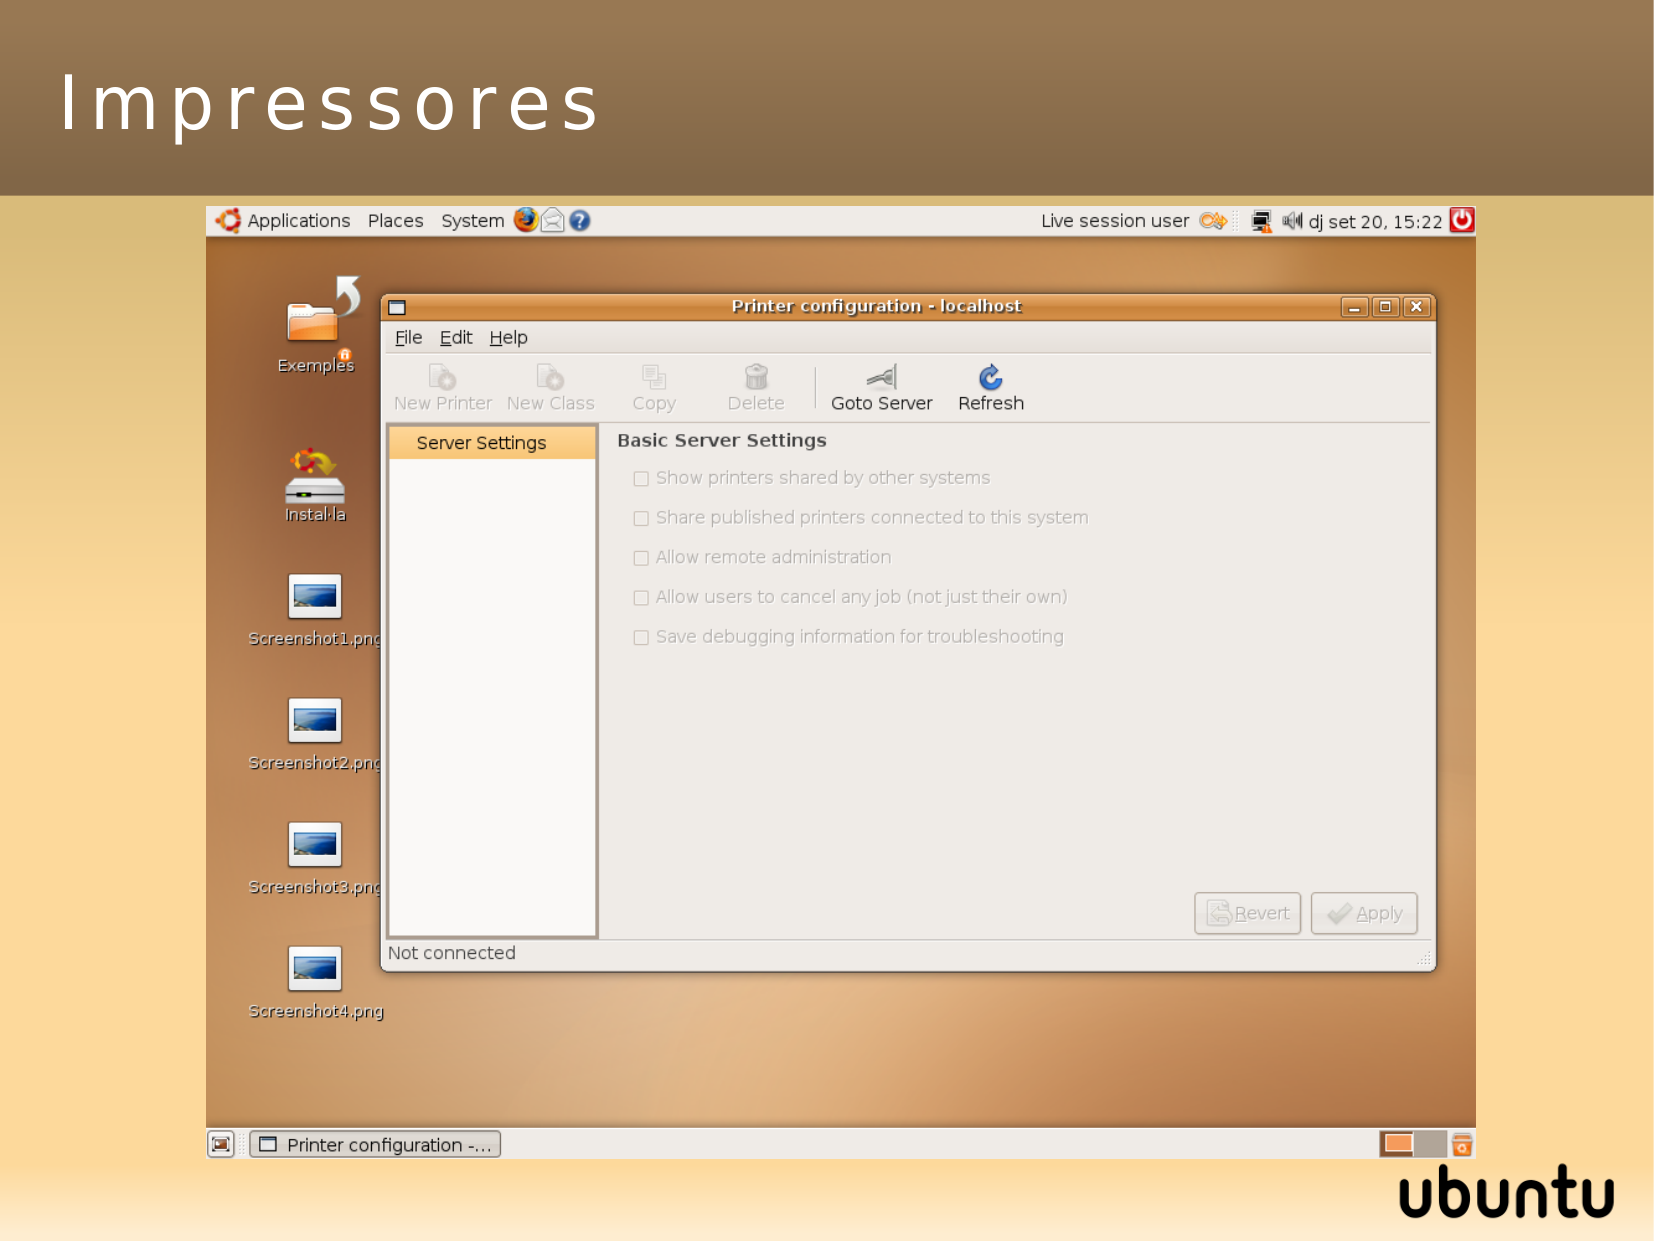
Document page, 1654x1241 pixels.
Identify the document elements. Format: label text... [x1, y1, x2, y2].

picture [0, 0, 1654, 1241]
title Impressores [59, 29, 1595, 178]
